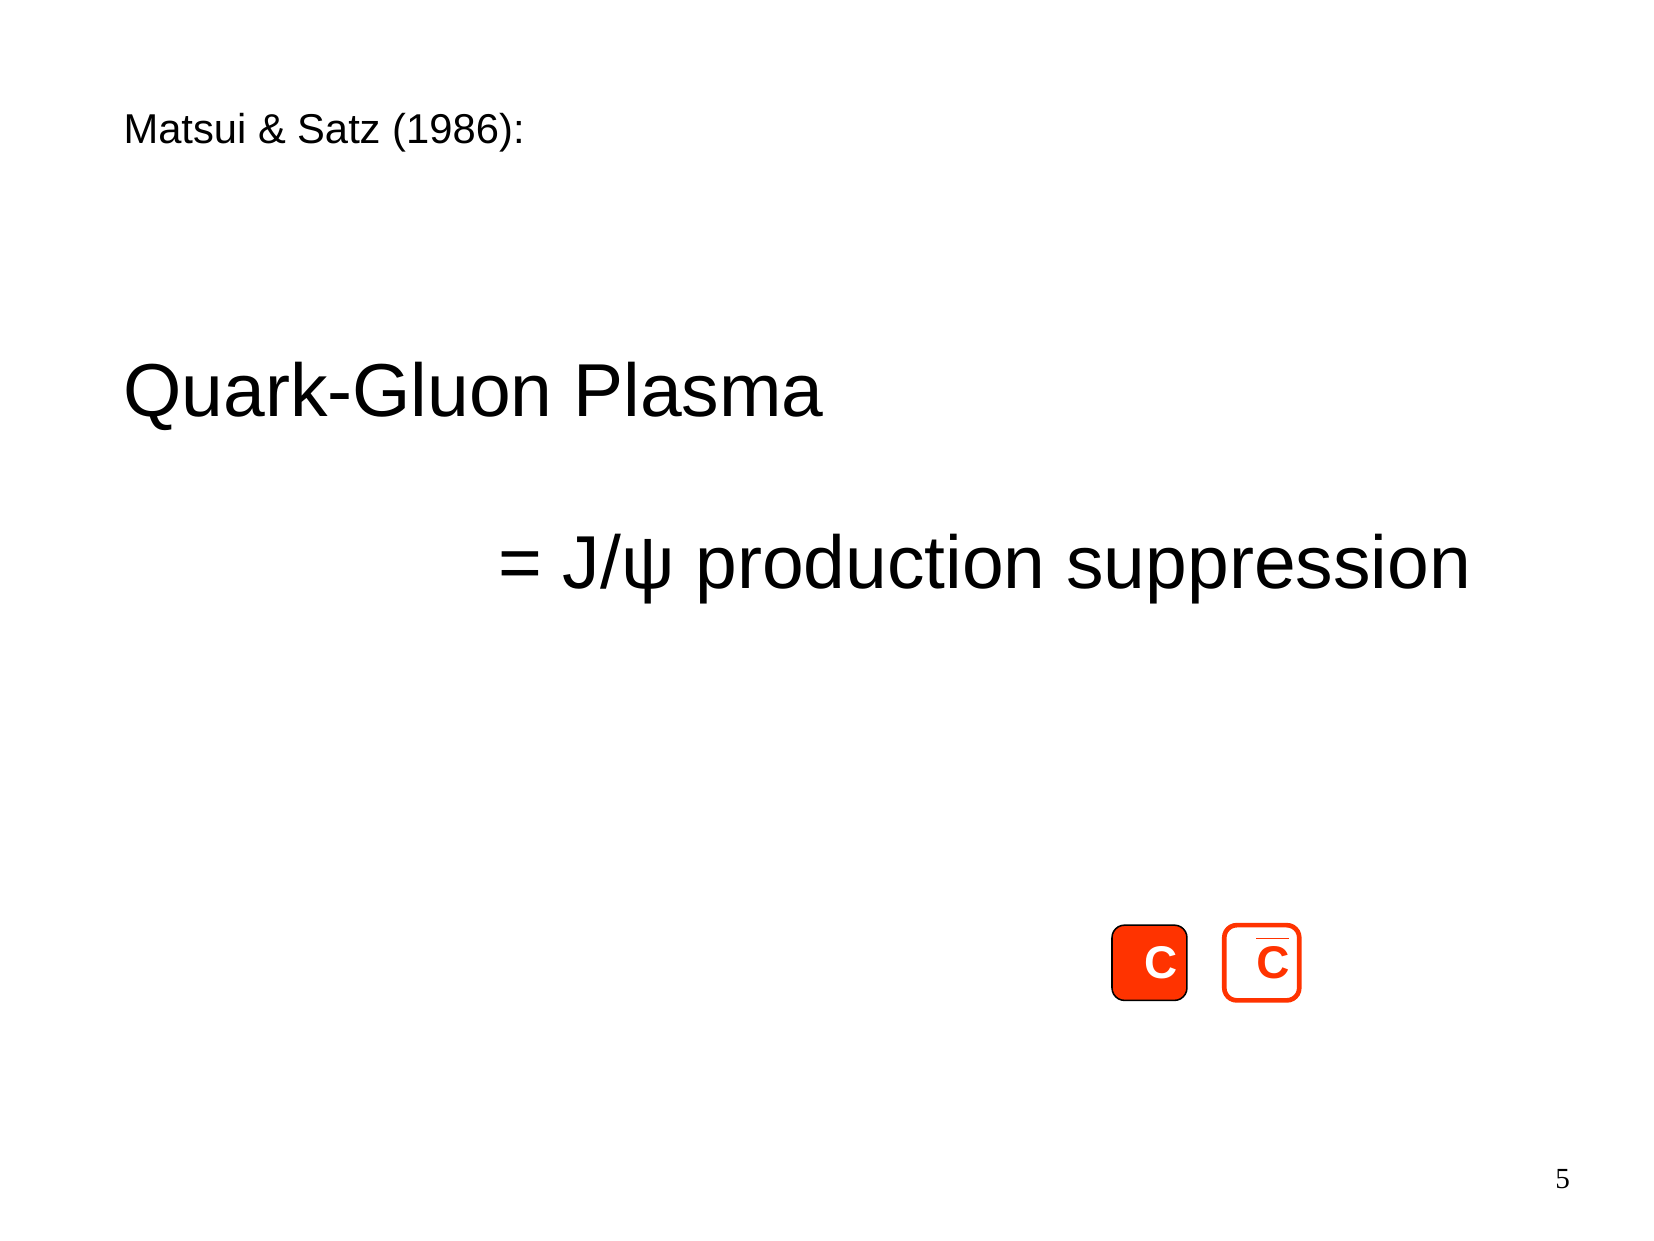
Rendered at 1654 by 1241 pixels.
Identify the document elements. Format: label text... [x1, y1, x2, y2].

list Matsui & Satz (1986): Quark-Gluon Plasma = J/ψ production suppression [105, 104, 1548, 1088]
text_box C [1224, 925, 1300, 1001]
text_box C [1112, 925, 1187, 1001]
